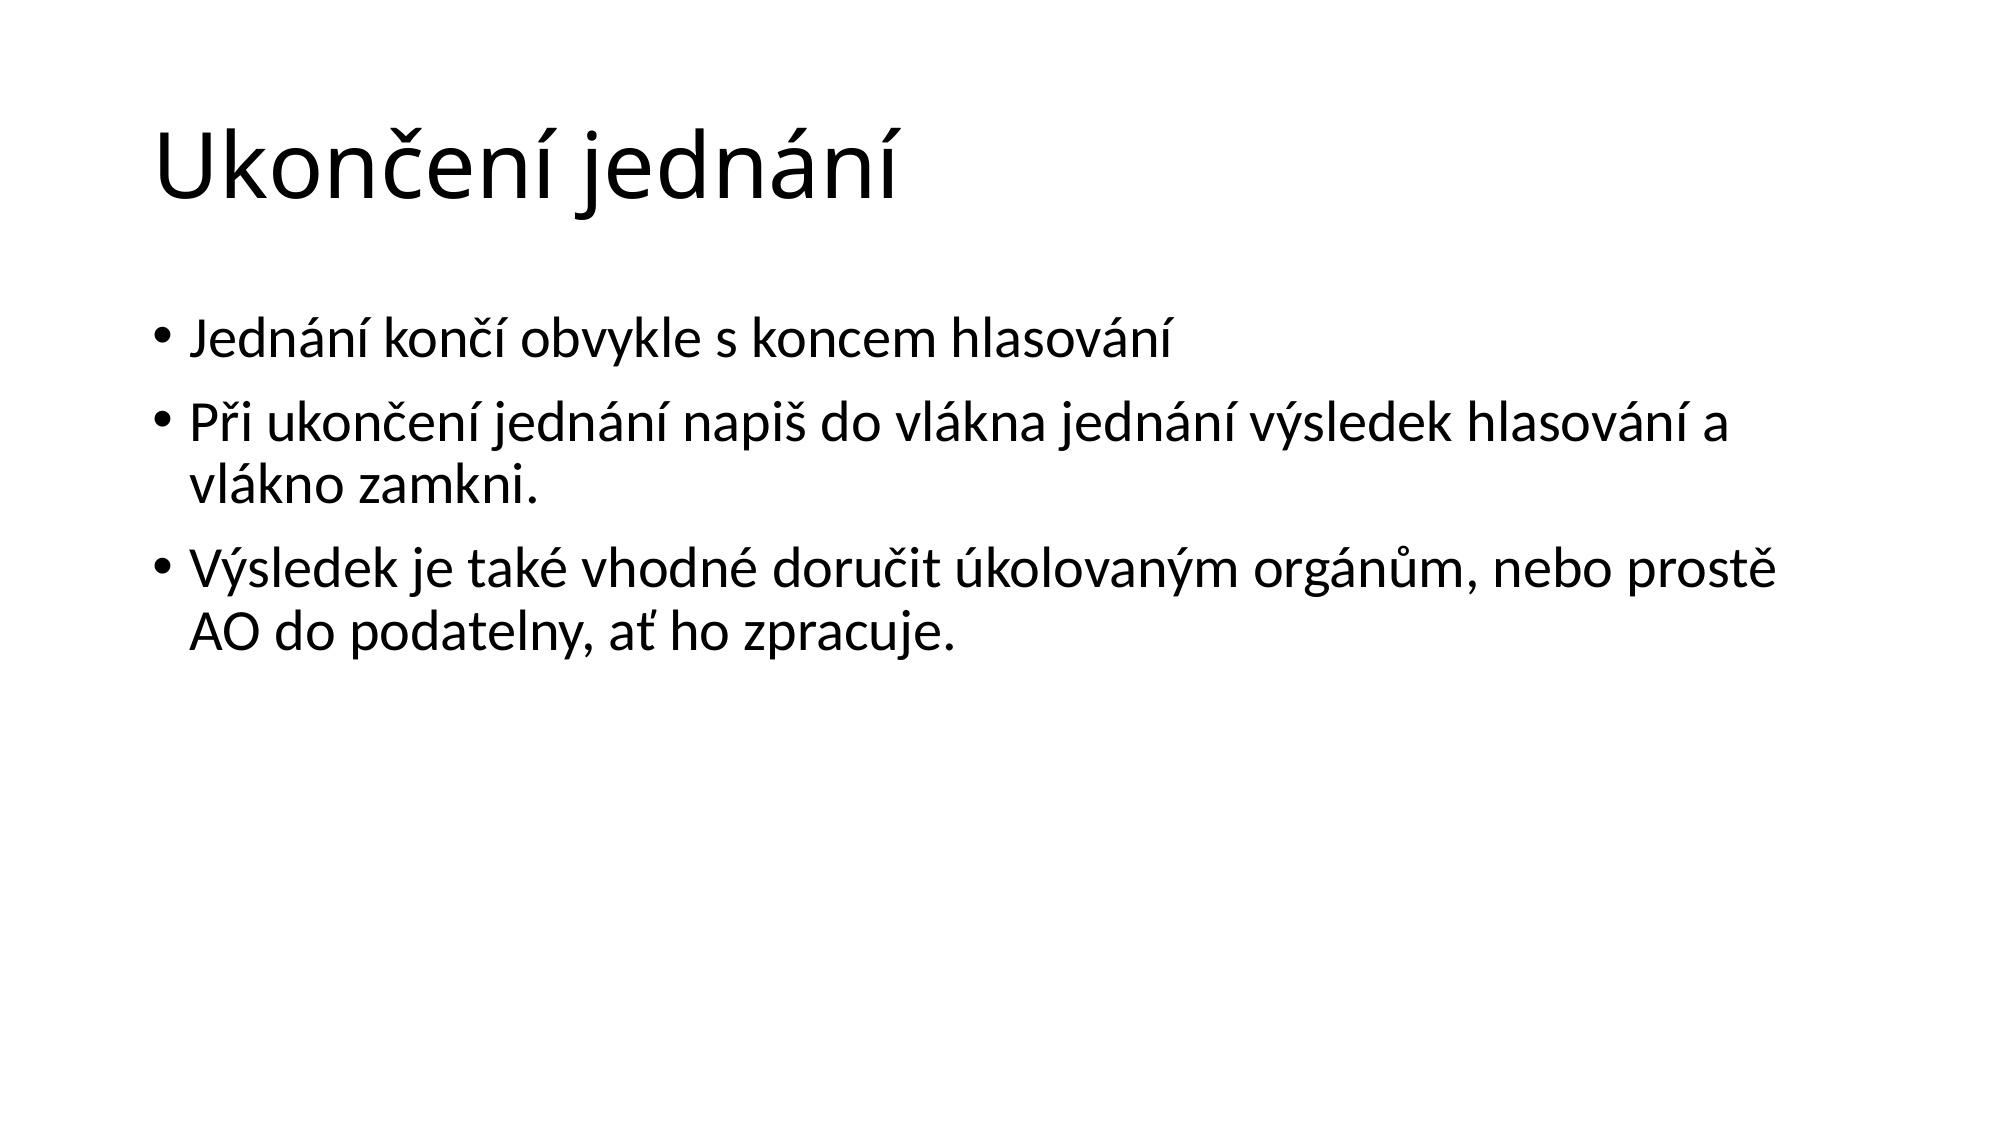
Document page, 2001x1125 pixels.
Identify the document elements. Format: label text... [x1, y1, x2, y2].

title Ukončení jednání [137, 59, 1863, 278]
list Jednání končí obvykle s koncem hlasování Při ukončení jednání napiš do vlákna jednání výsledek hlasování a vlákno zamkni. Výsledek je také vhodné doručit úkolovaným orgánům, nebo prostě AO do podatelny, ať ho zpracuje. [137, 299, 1863, 1014]
